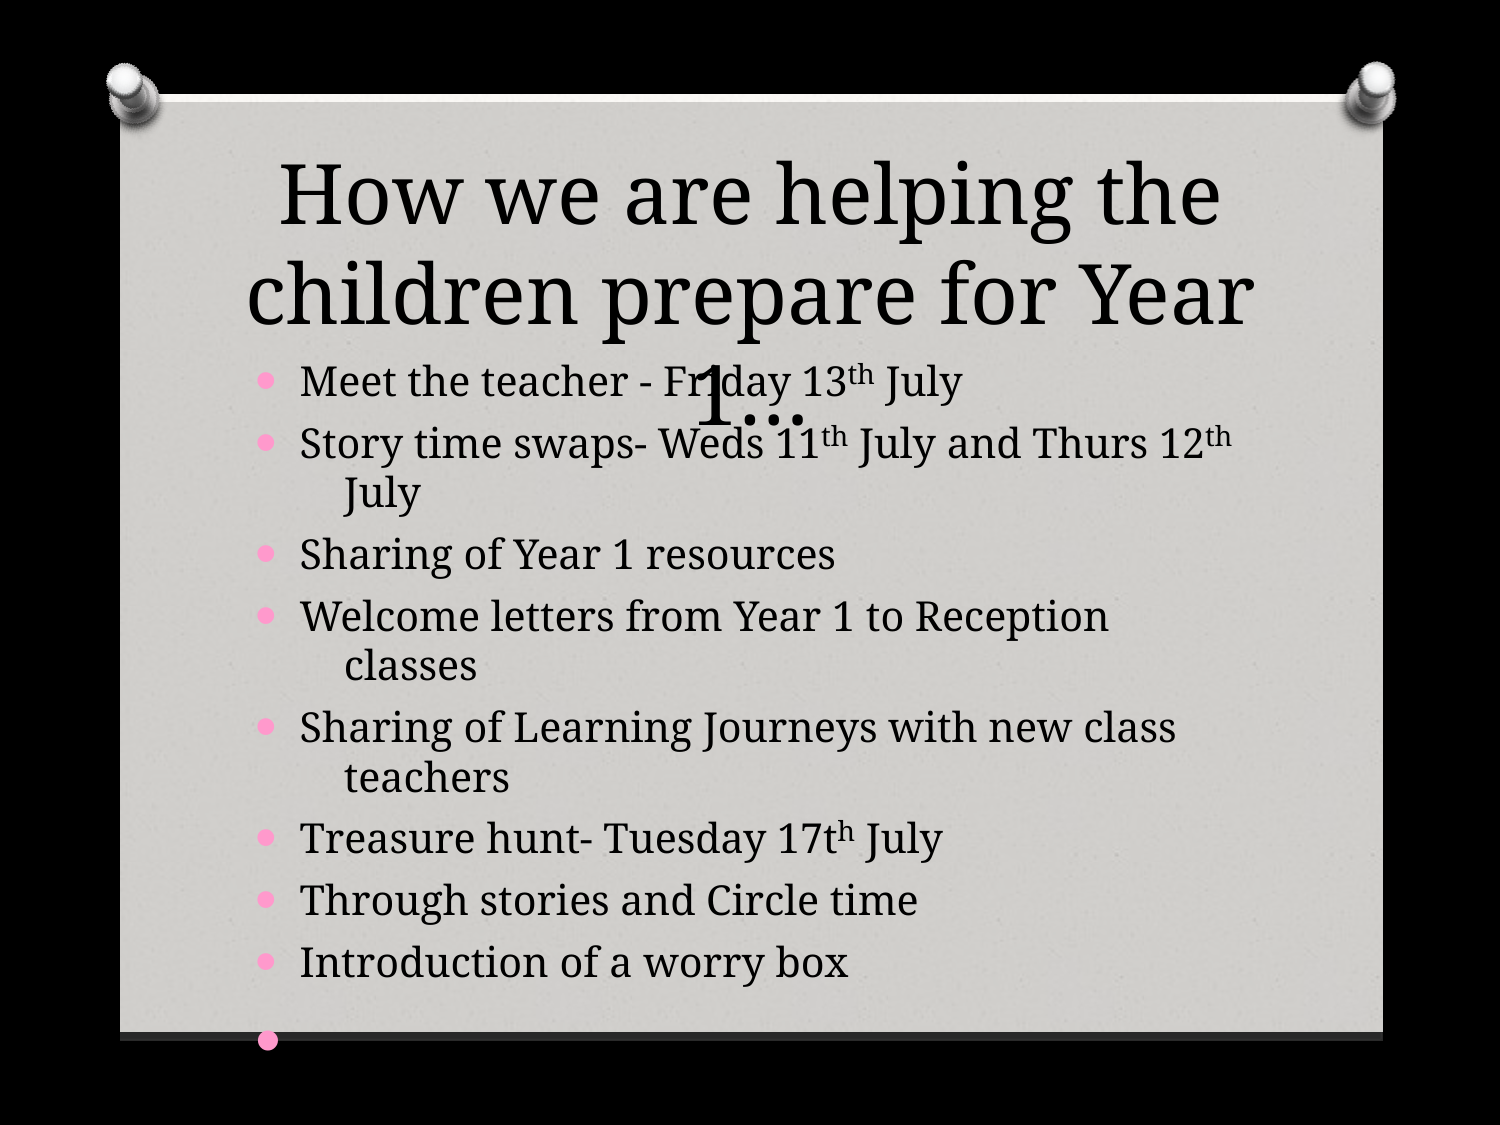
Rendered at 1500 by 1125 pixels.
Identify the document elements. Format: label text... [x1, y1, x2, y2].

title How we are helping the children prepare for Year 1… [179, 134, 1323, 332]
list Meet the teacher - Friday 13th July Story time swaps- Weds 11th July and Thurs 12th July Sharing of Year 1 resources Welcome letters from Year 1 to Reception classes Sharing of Learning Journeys with new class teachers Treasure hunt- Tuesday 17th July Through stories and Circle time Introduction of a worry box [240, 347, 1257, 1000]
